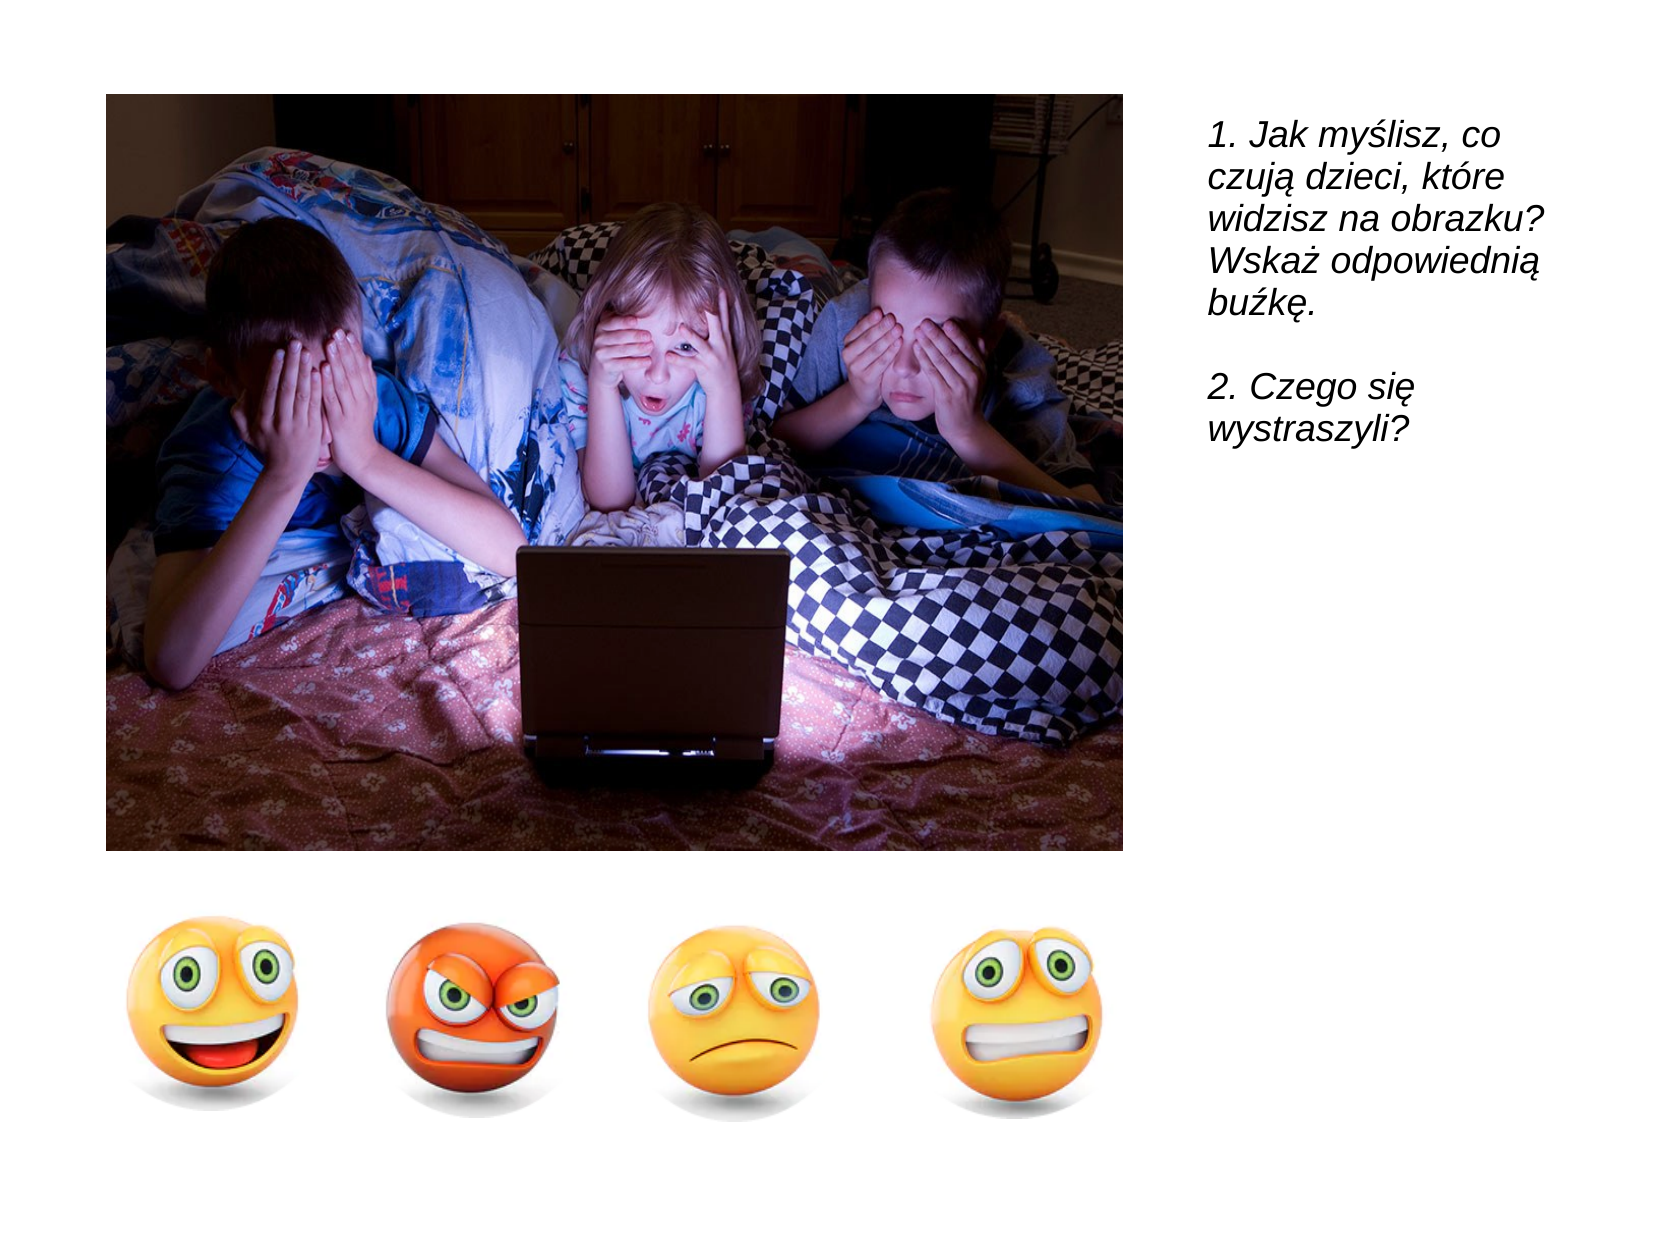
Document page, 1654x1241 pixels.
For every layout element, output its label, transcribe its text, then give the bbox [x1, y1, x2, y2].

picture [106, 94, 1123, 851]
picture [366, 909, 588, 1118]
picture [94, 896, 328, 1111]
text_box 1. Jak myślisz, co czują dzieci, które widzisz na obrazku? Wskaż odpowiednią buźkę. 2. Czego się wystraszyli? [1192, 106, 1583, 456]
picture [897, 909, 1132, 1119]
picture [625, 915, 845, 1123]
